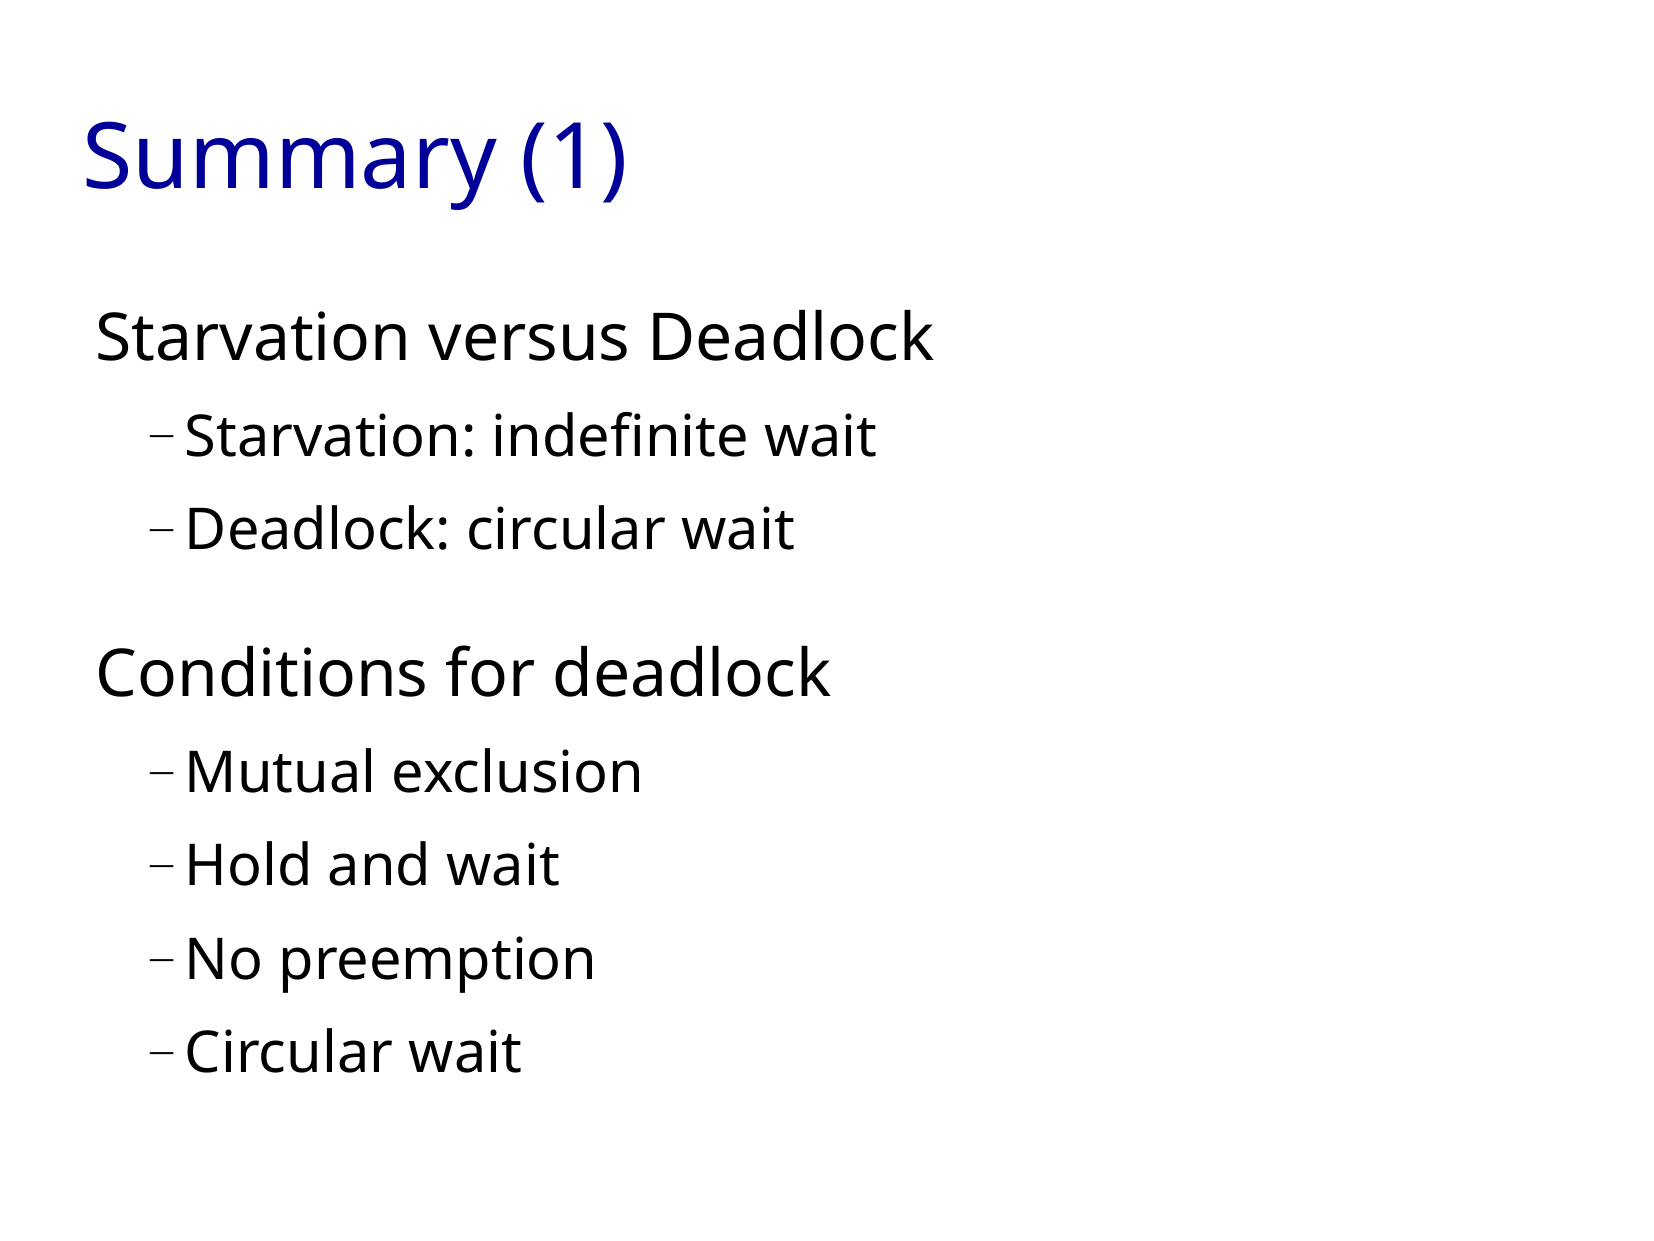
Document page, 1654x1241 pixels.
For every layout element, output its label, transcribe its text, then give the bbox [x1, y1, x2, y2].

title Summary (1) [82, 49, 1571, 257]
list Starvation versus Deadlock Starvation: indefinite wait Deadlock: circular wait Conditions for deadlock Mutual exclusion Hold and wait No preemption Circular wait [60, 290, 1571, 1096]
